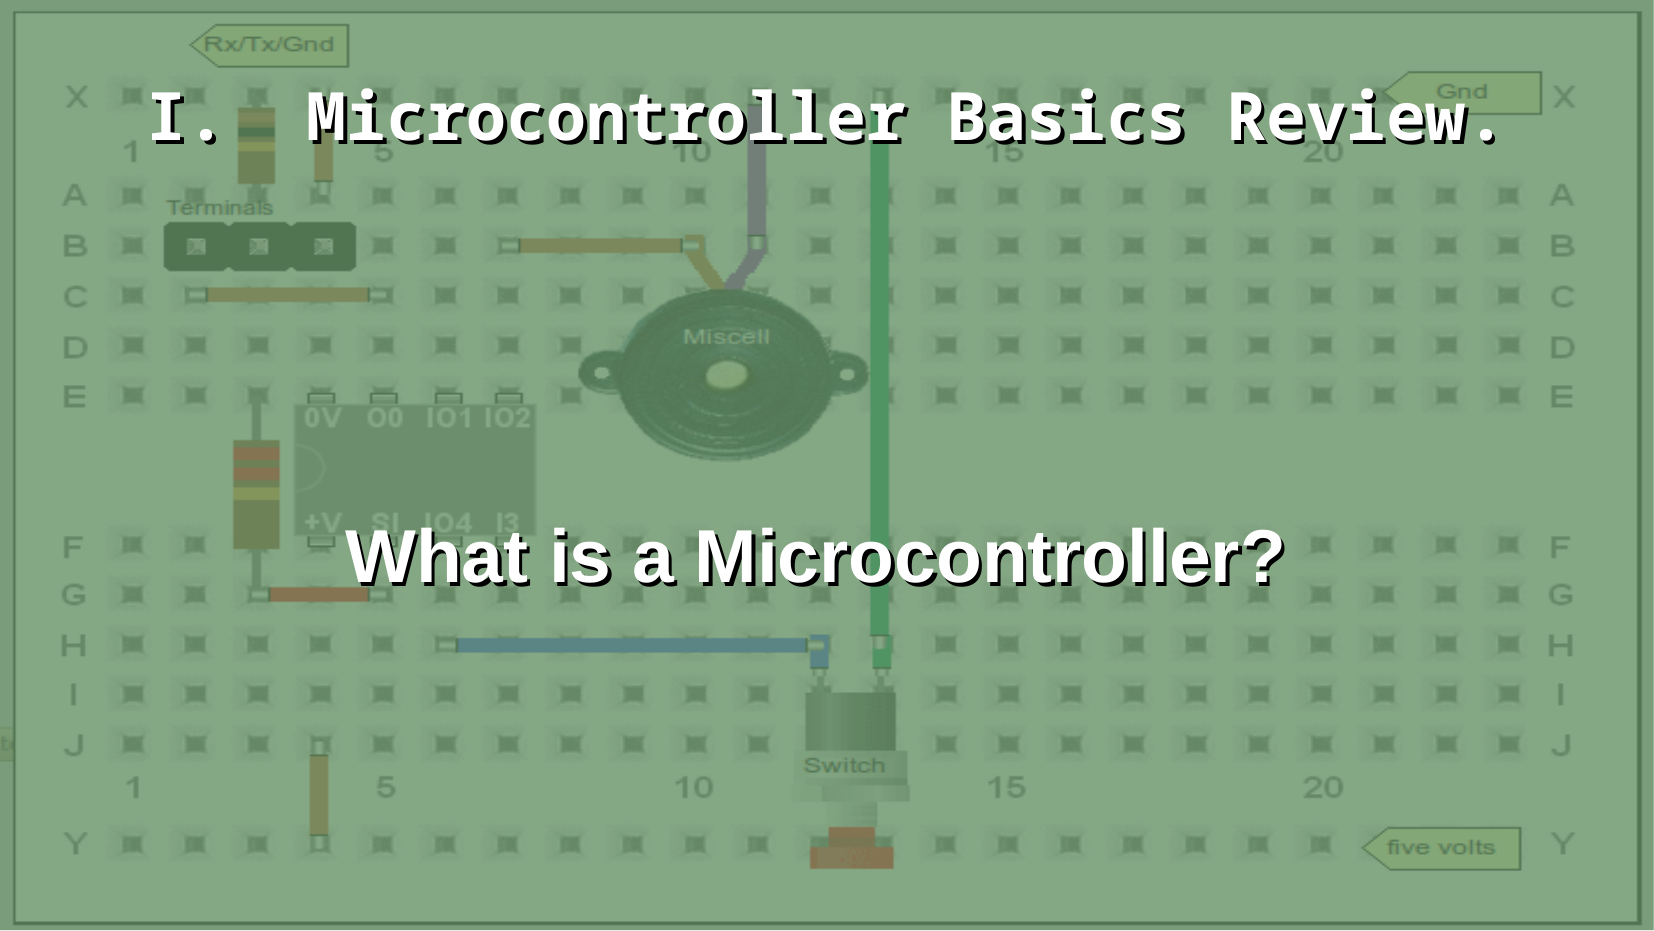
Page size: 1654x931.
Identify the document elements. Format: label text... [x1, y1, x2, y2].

picture [0, 0, 1654, 931]
text_box What is a Microcontroller? [71, 287, 1561, 827]
title I. Microcontroller Basics Review. [82, 28, 1571, 202]
